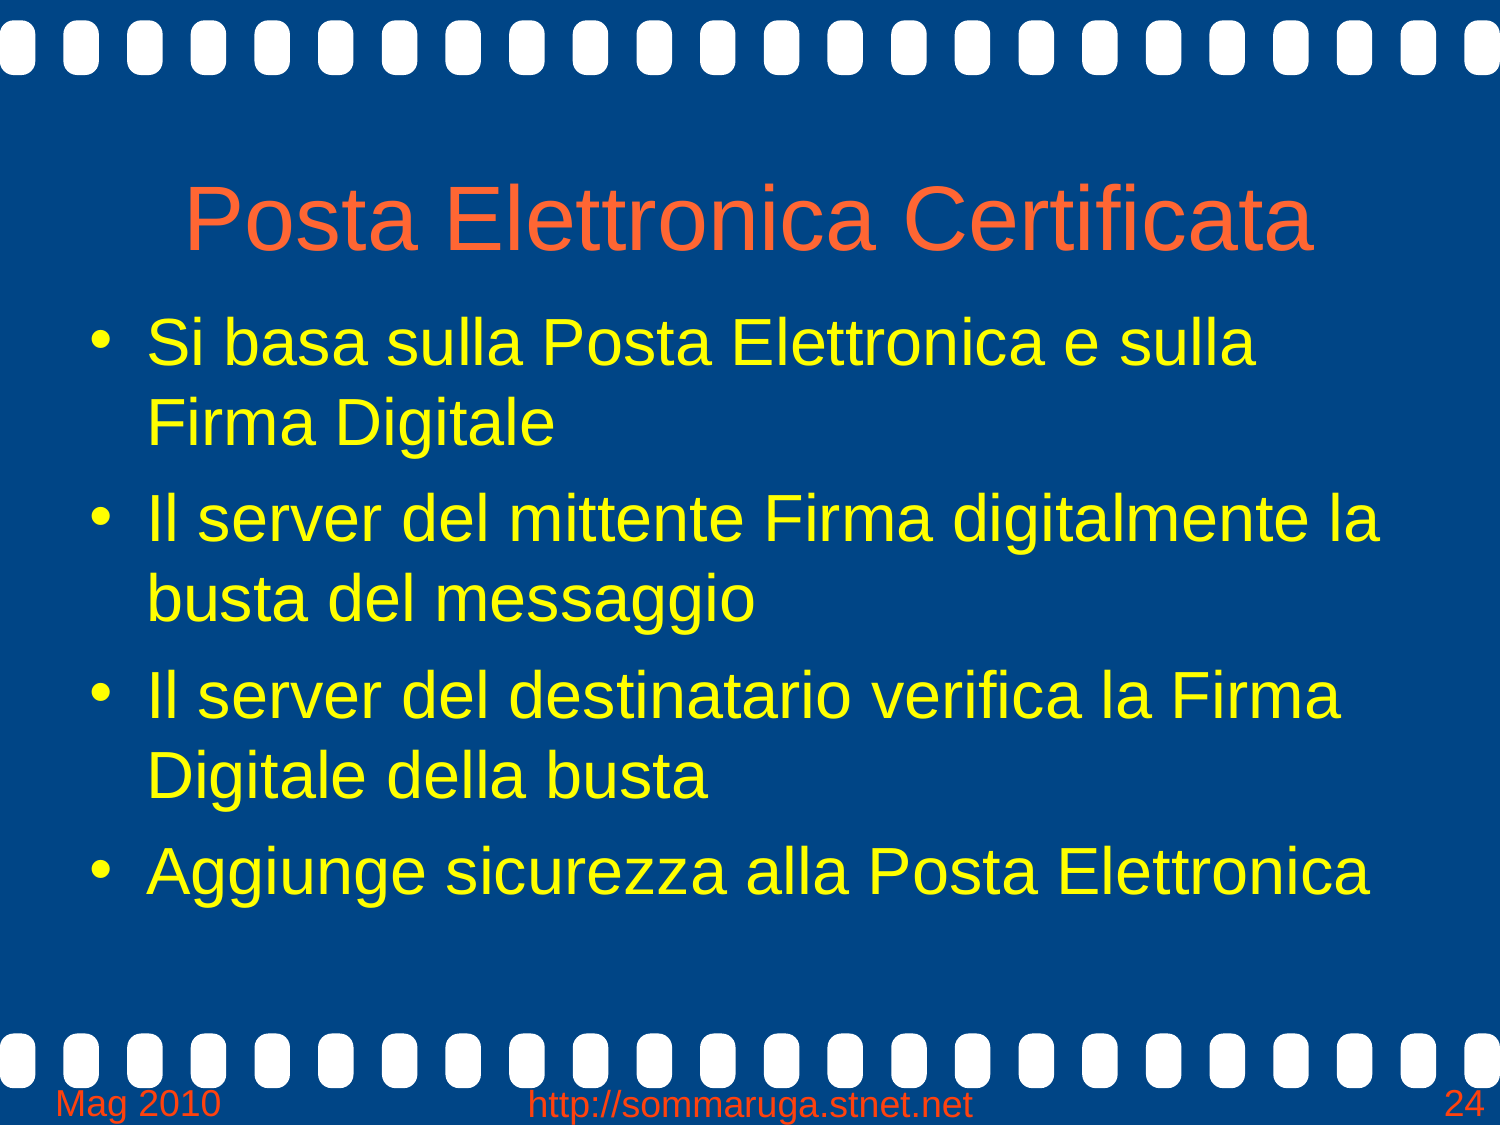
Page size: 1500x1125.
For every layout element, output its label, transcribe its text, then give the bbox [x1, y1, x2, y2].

title Posta Elettronica Certificata [75, 118, 1426, 290]
list Si basa sulla Posta Elettronica e sulla Firma Digitale Il server del mittente Firma digitalmente la busta del messaggio Il server del destinatario verifica la Firma Digitale della busta Aggiunge sicurezza alla Posta Elettronica [75, 290, 1426, 1021]
